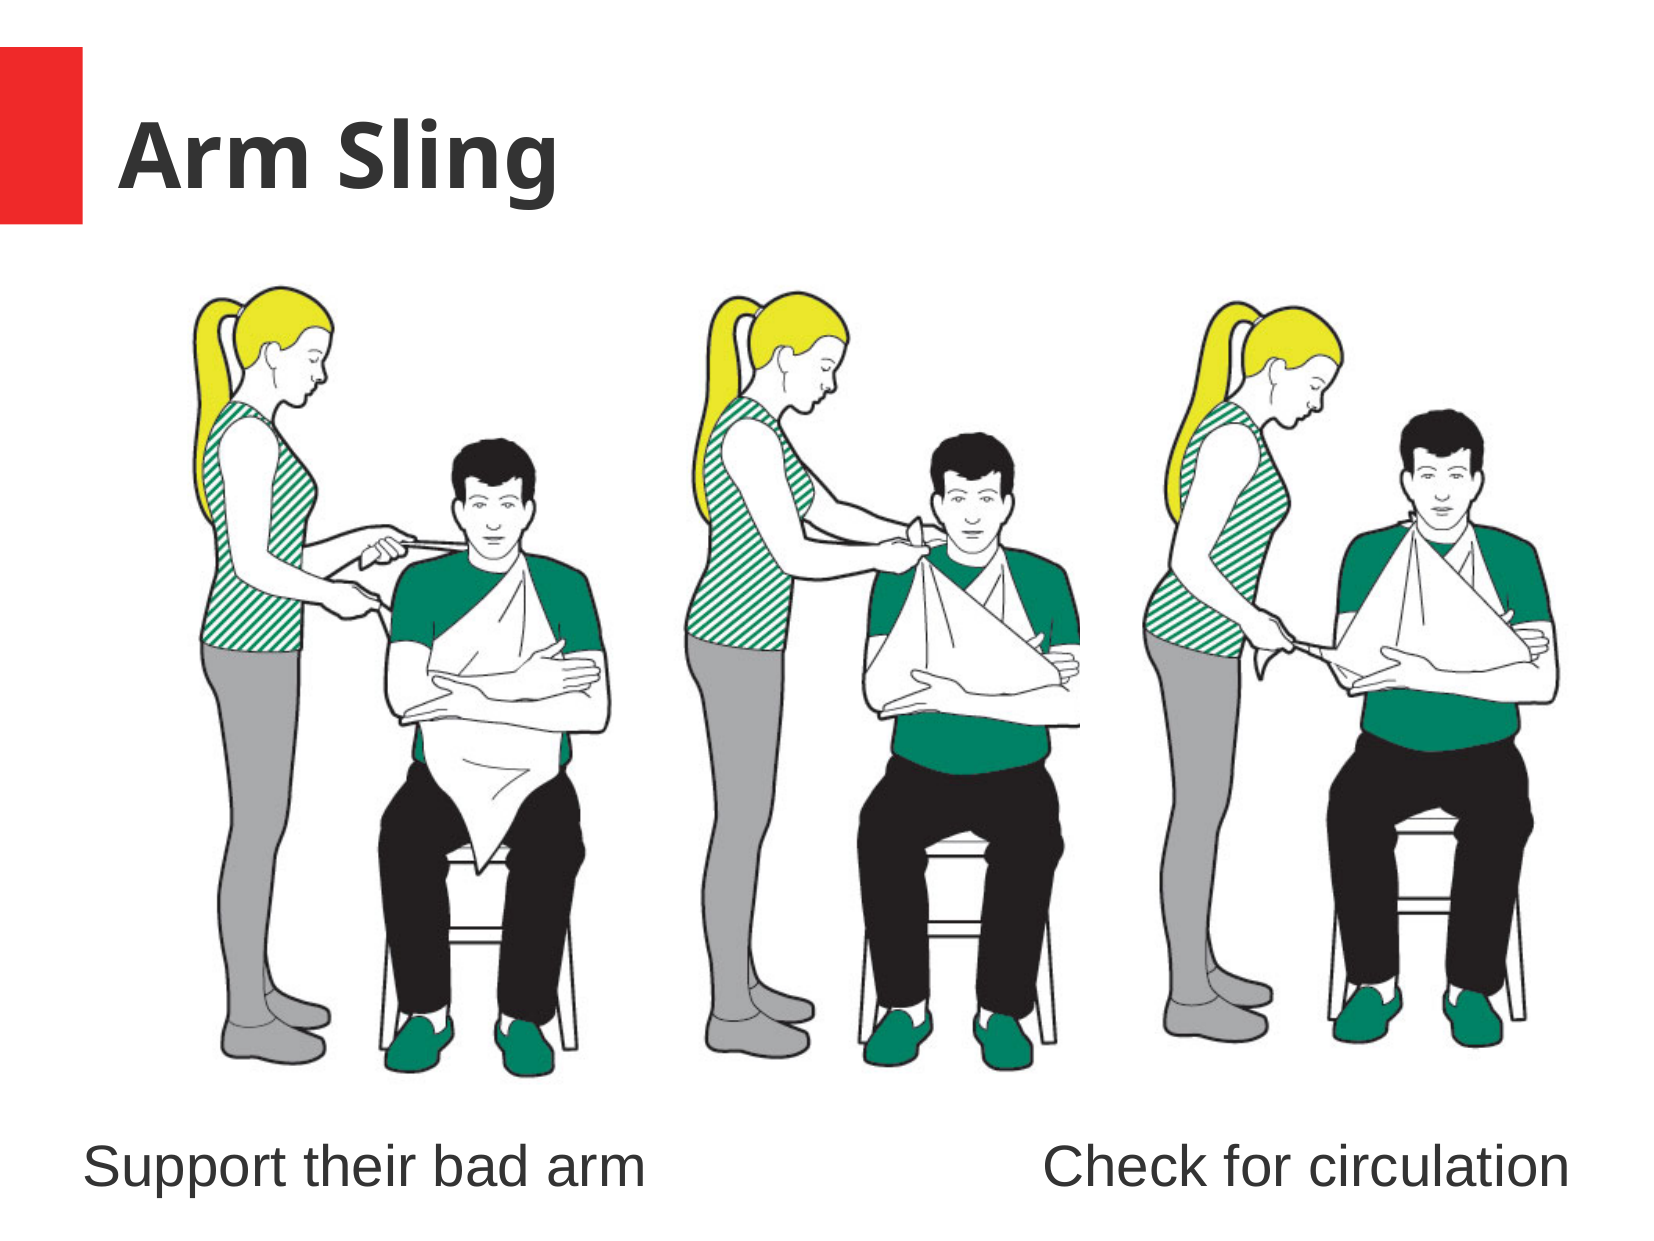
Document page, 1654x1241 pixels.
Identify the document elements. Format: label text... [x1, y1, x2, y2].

title Arm Sling [118, 49, 1571, 257]
list Support their bad arm Check for circulation [82, 1133, 1630, 1241]
picture [125, 257, 1654, 1134]
